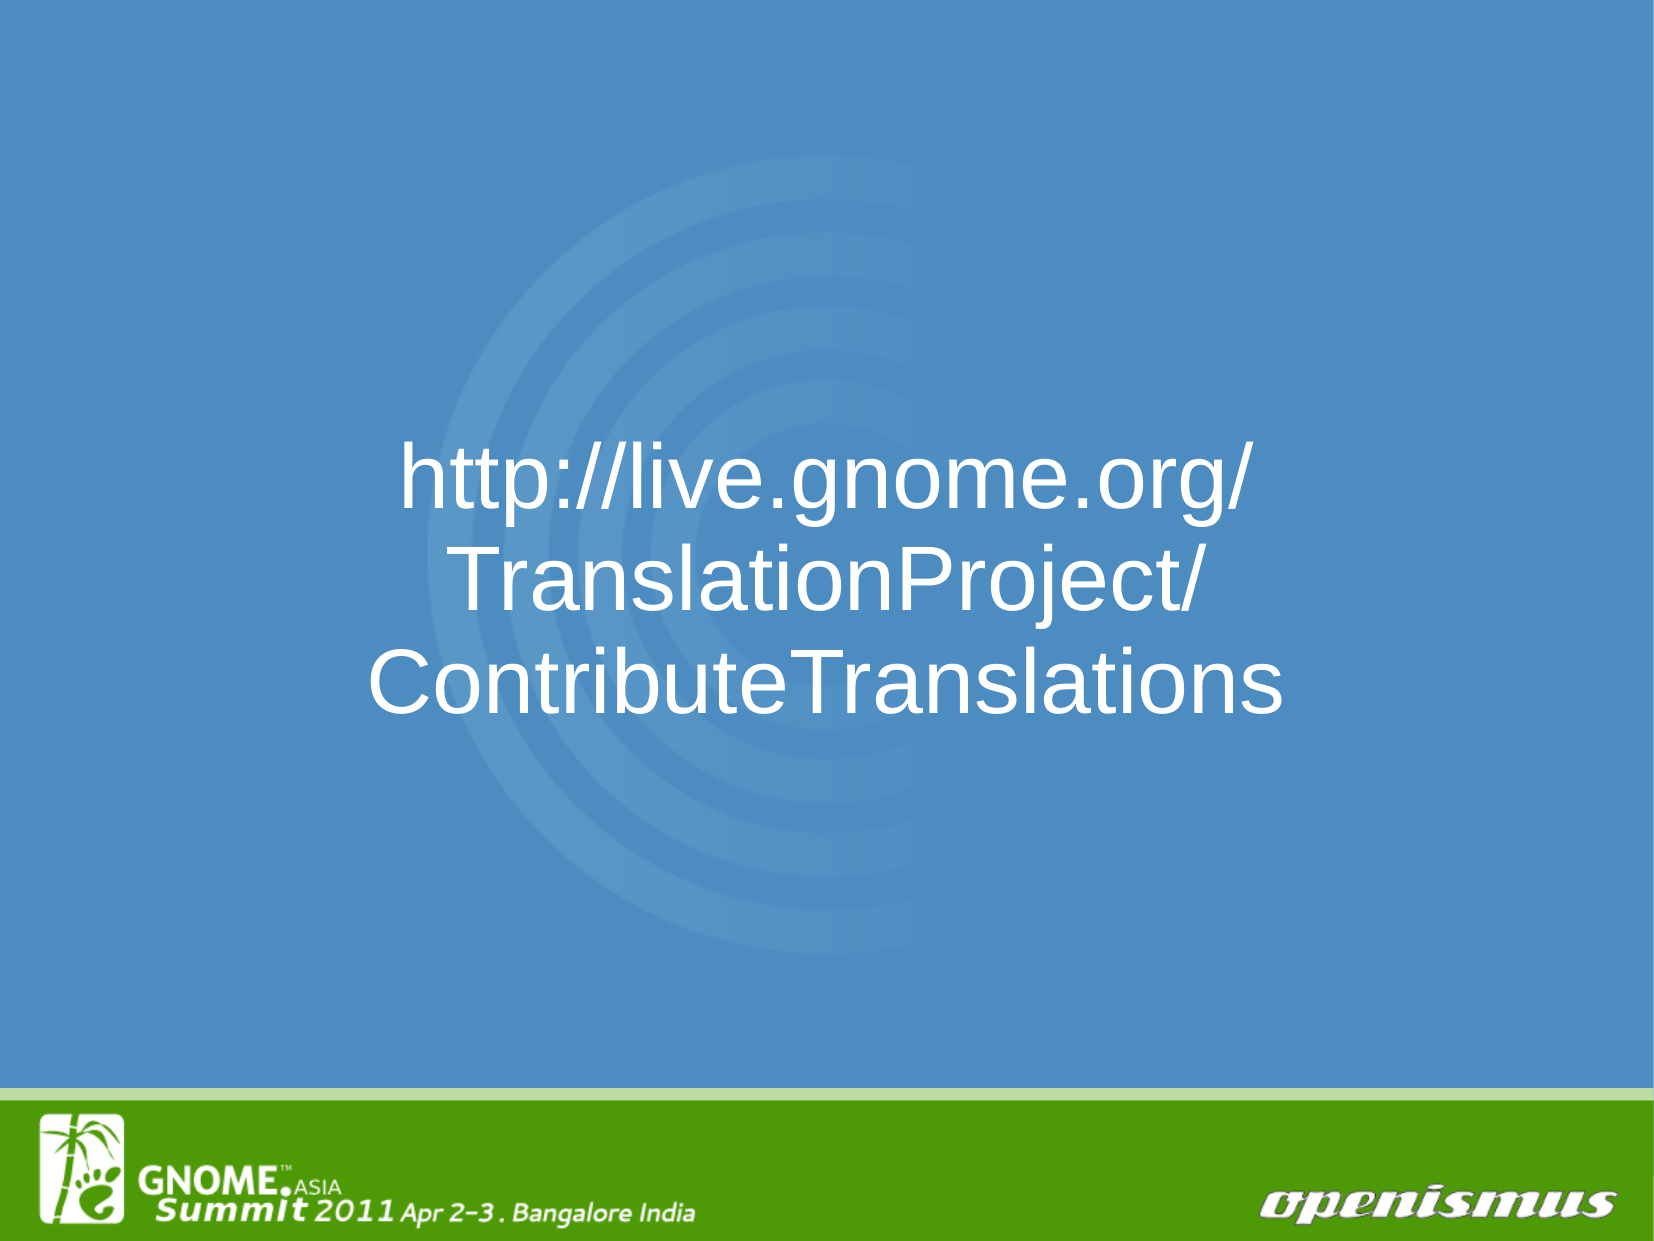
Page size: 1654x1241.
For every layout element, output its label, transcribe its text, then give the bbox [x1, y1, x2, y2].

picture [0, 0, 1654, 1241]
subtitle http://live.gnome.org/ TranslationProject/ ContributeTranslations [82, 49, 1571, 1109]
